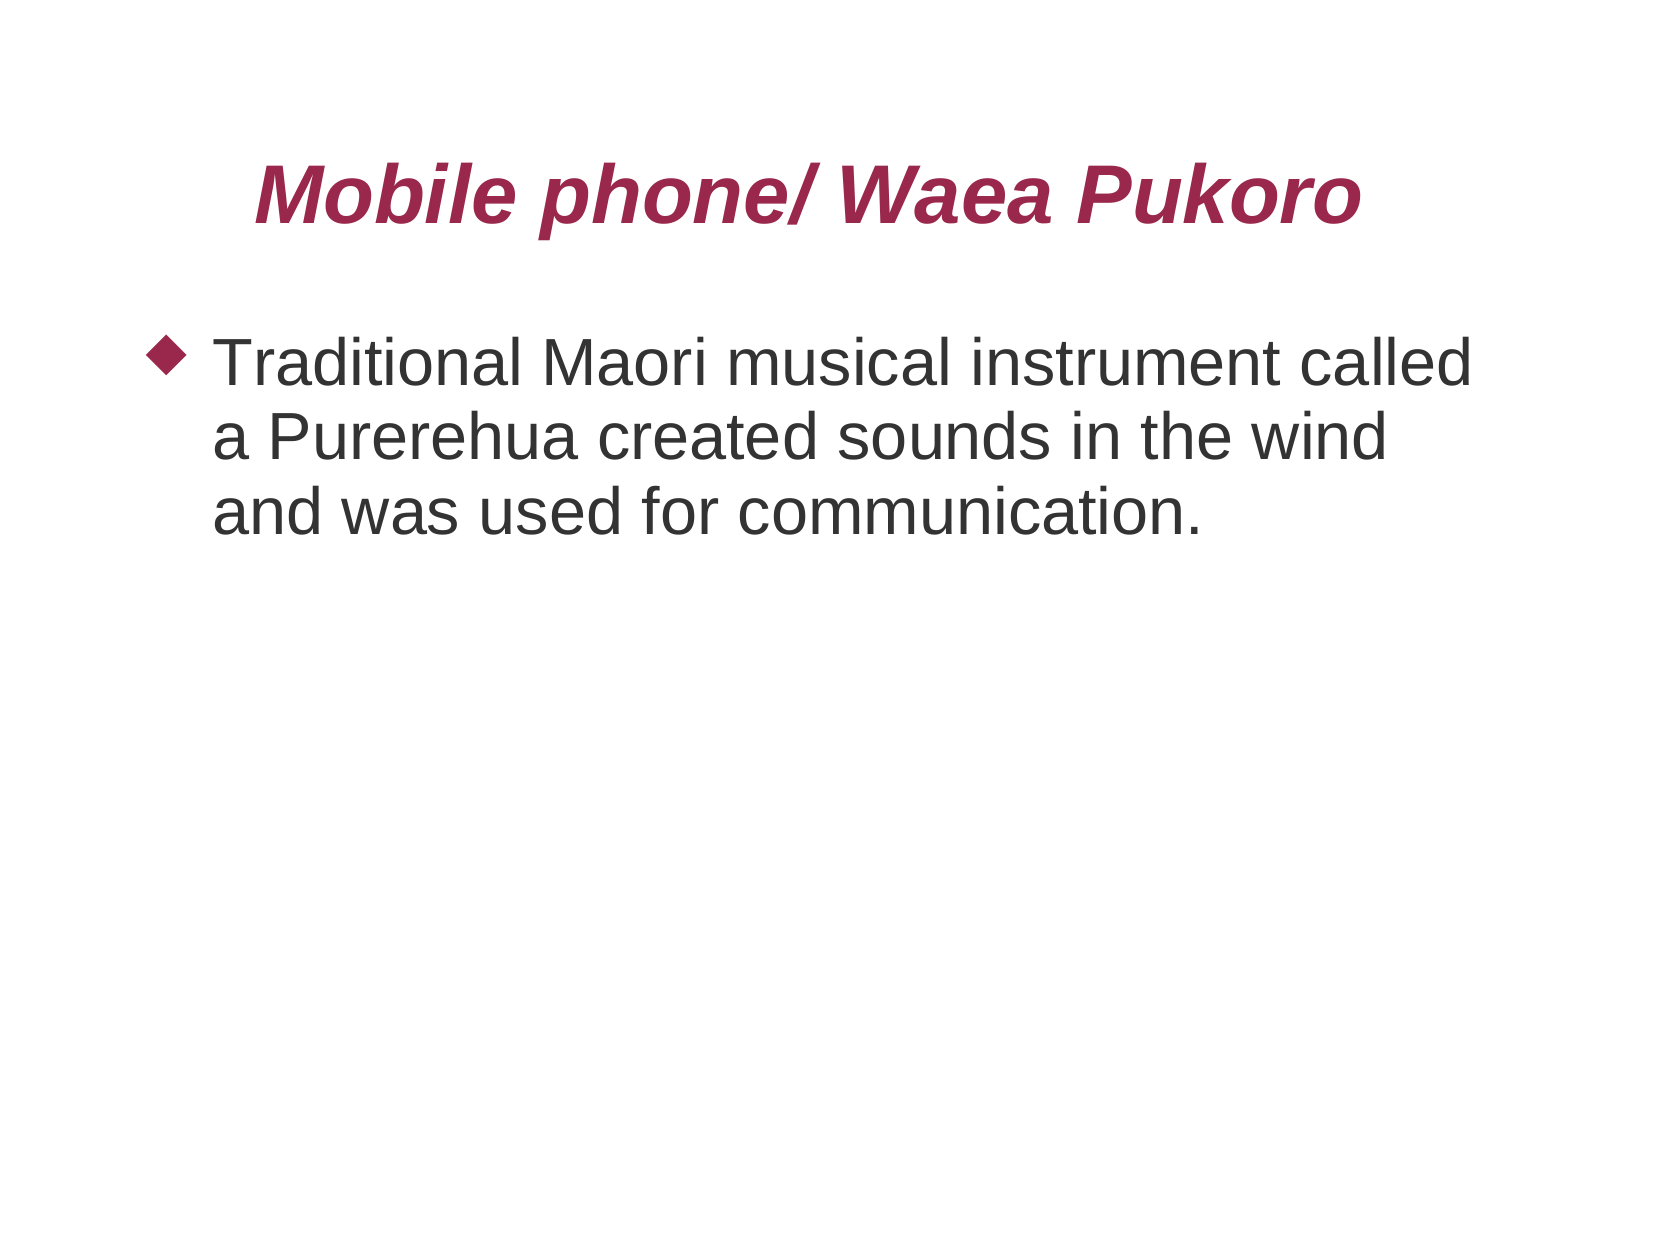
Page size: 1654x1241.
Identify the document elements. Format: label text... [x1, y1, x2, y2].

list Traditional Maori musical instrument called a Purerehua created sounds in the wind and was used for communication. [129, 324, 1489, 975]
title Mobile phone/ Waea Pukoro [82, 90, 1536, 298]
